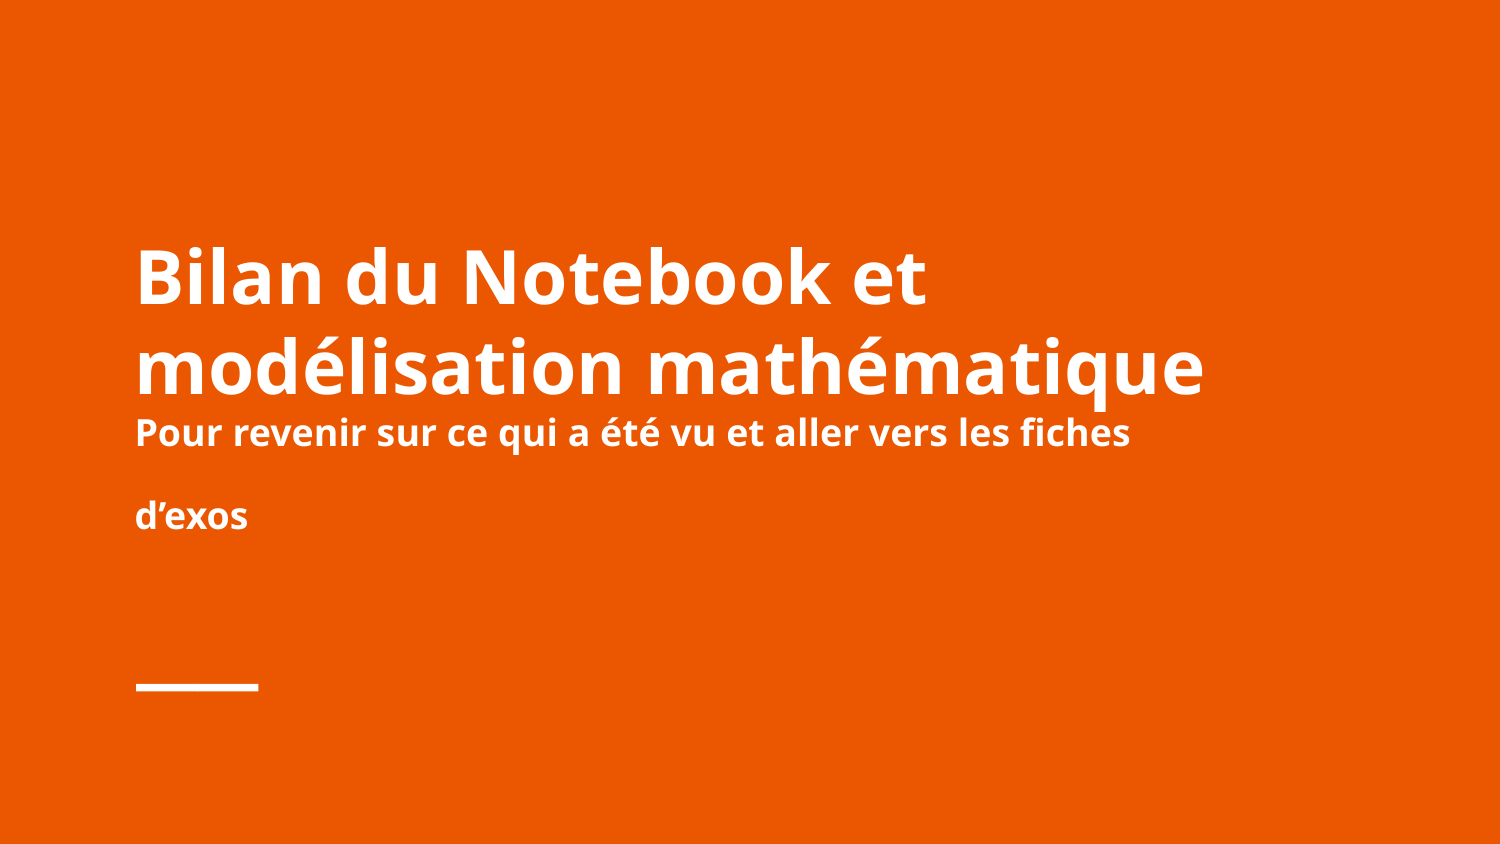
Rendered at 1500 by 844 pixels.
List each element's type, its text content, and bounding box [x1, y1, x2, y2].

title Bilan du Notebook et modélisation mathématique Pour revenir sur ce qui a été vu et aller vers les fiches d’exos [119, 141, 1262, 632]
